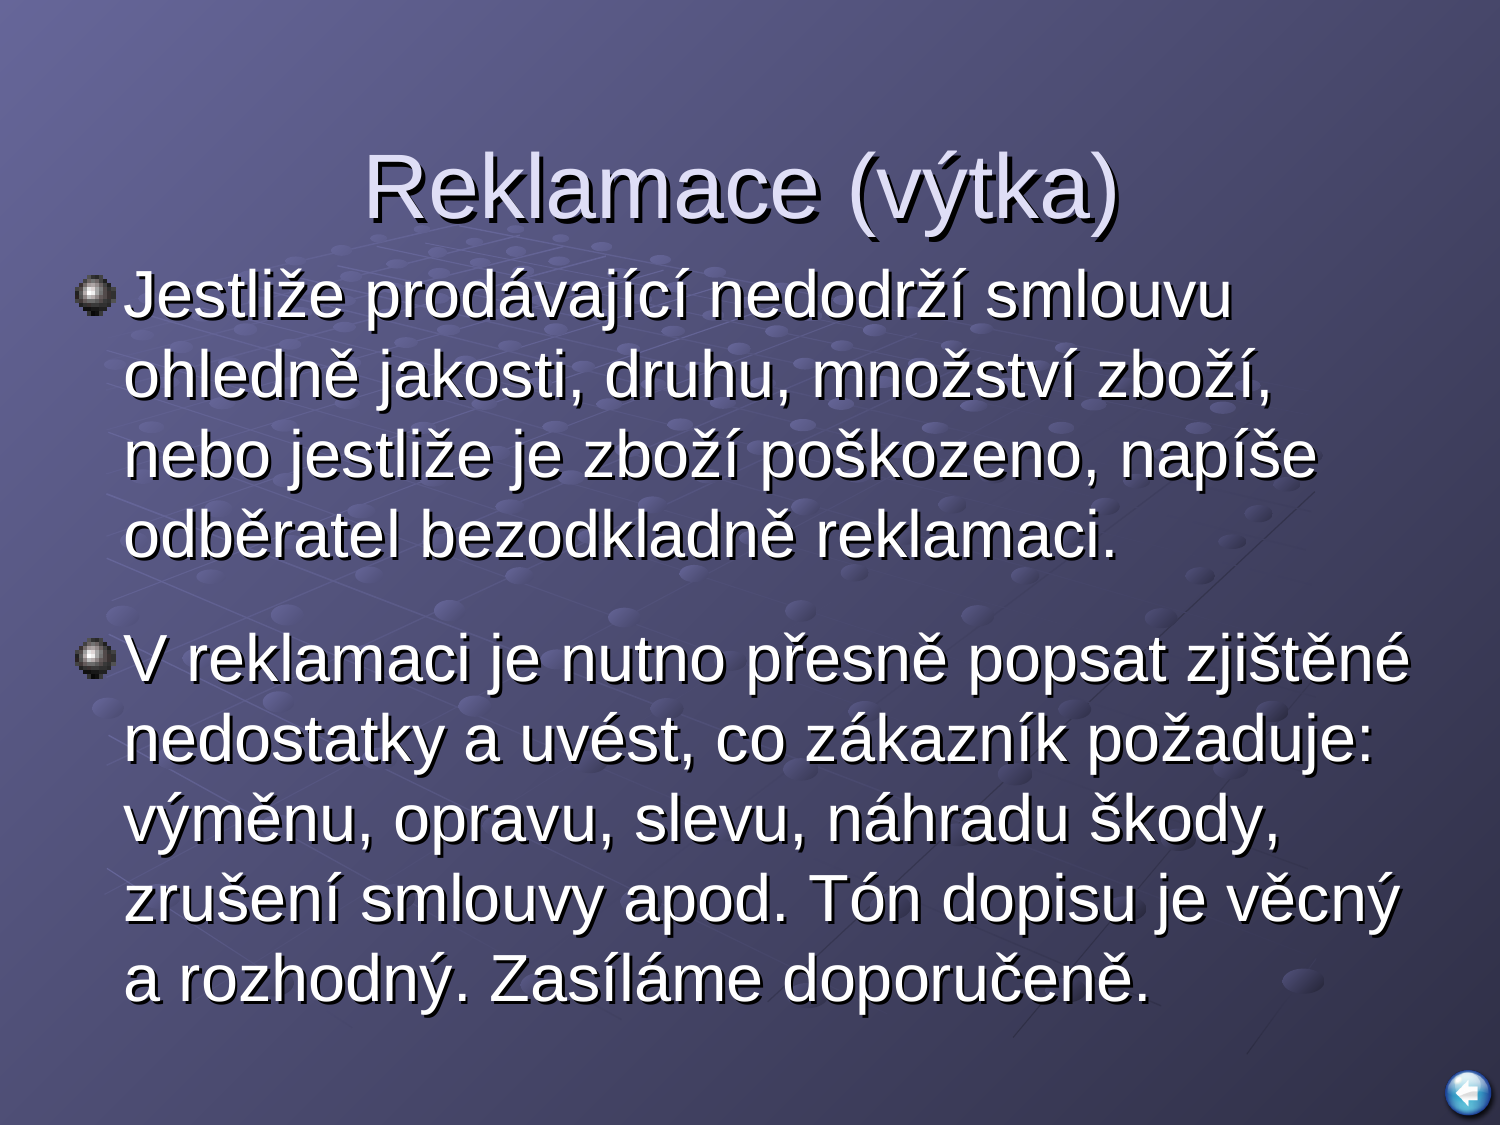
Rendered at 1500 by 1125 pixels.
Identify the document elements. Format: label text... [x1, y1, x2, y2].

list Jestliže prodávající nedodrží smlouvu ohledně jakosti, druhu, množství zboží, nebo jestliže je zboží poškozeno, napíše odběratel bezodkladně reklamaci. V reklamaci je nutno přesně popsat zjištěné nedostatky a uvést, co zákazník požaduje: výměnu, opravu, slevu, náhradu škody, zrušení smlouvy apod. Tón dopisu je věcný a rozhodný. Zasíláme doporučeně. [53, 243, 1439, 1095]
title Reklamace (výtka)‏ [67, 88, 1418, 243]
picture [1435, 1060, 1500, 1125]
